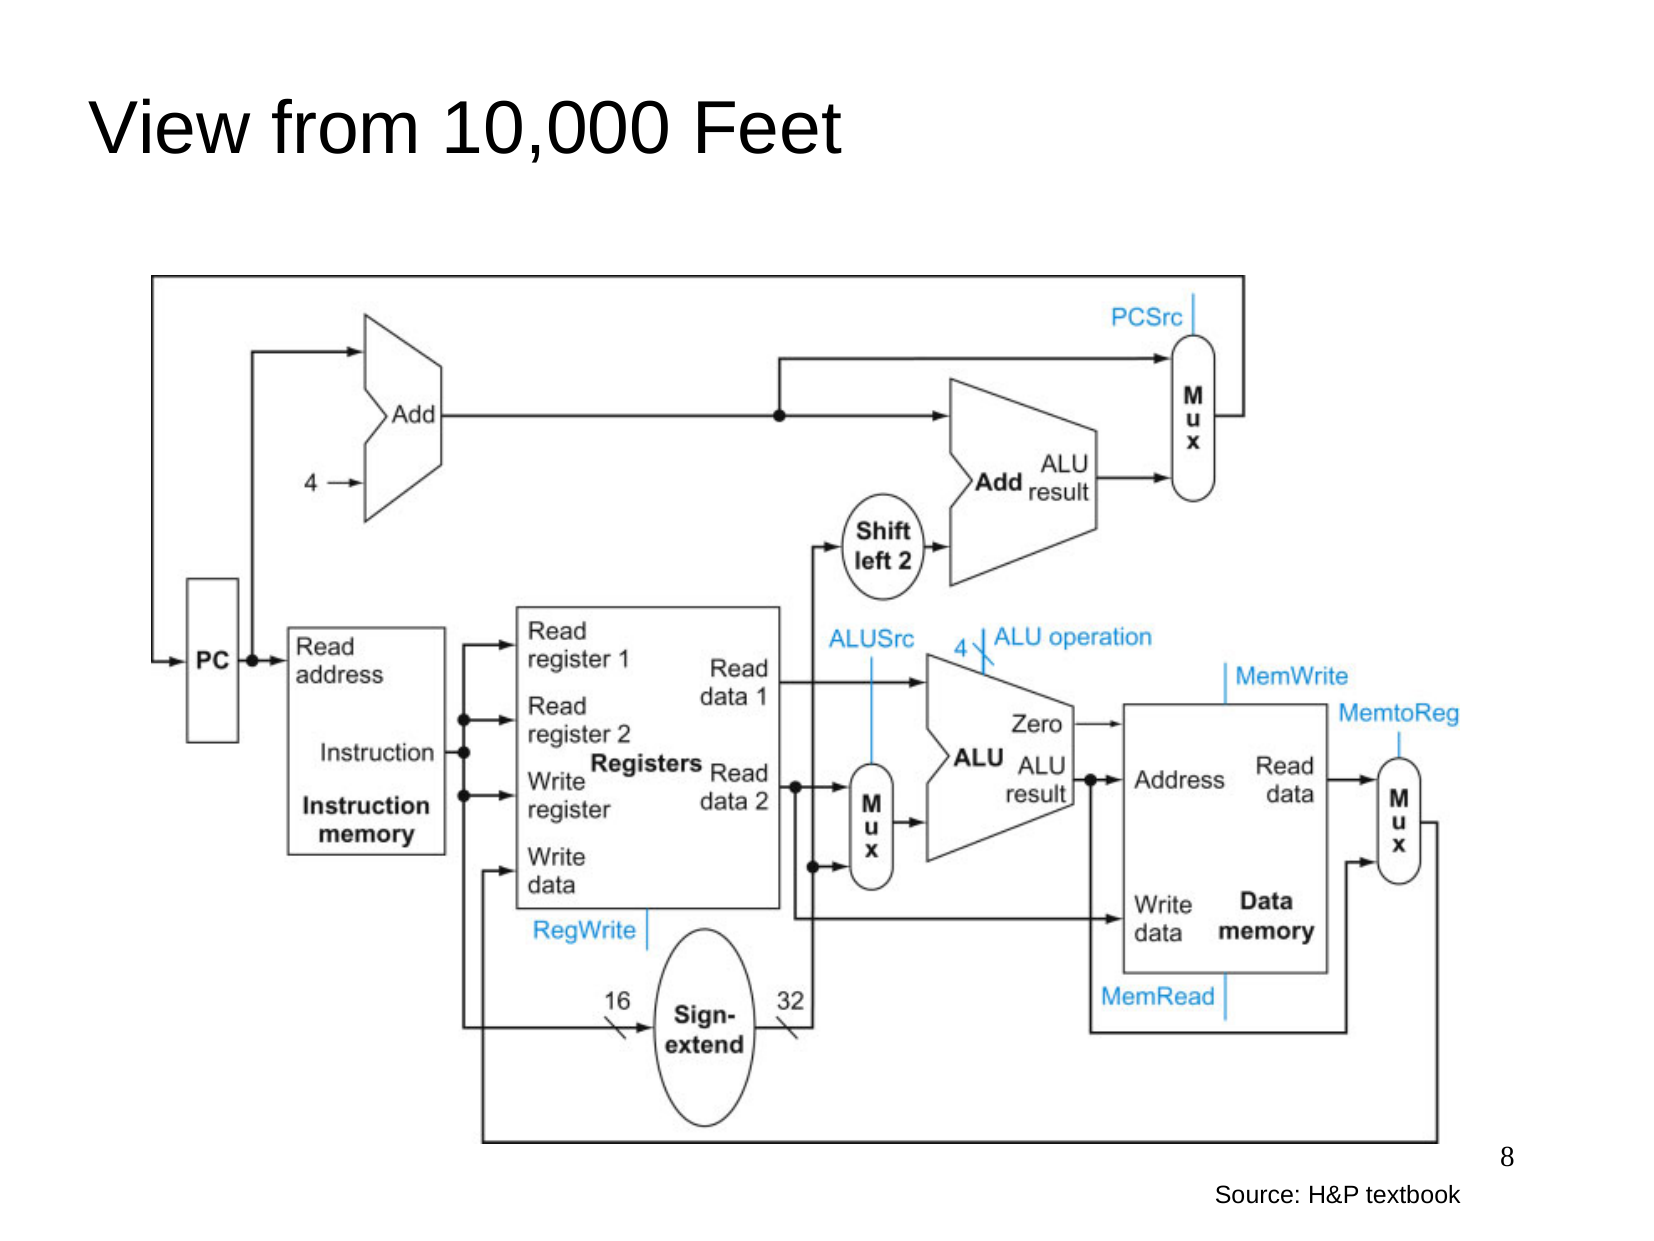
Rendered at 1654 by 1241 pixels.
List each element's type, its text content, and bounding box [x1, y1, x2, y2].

text_box Source: H&P textbook [1200, 1171, 1477, 1217]
text_box View from 10,000 Feet [73, 71, 858, 177]
picture [151, 275, 1460, 1144]
text_box <number> [1185, 1129, 1530, 1213]
